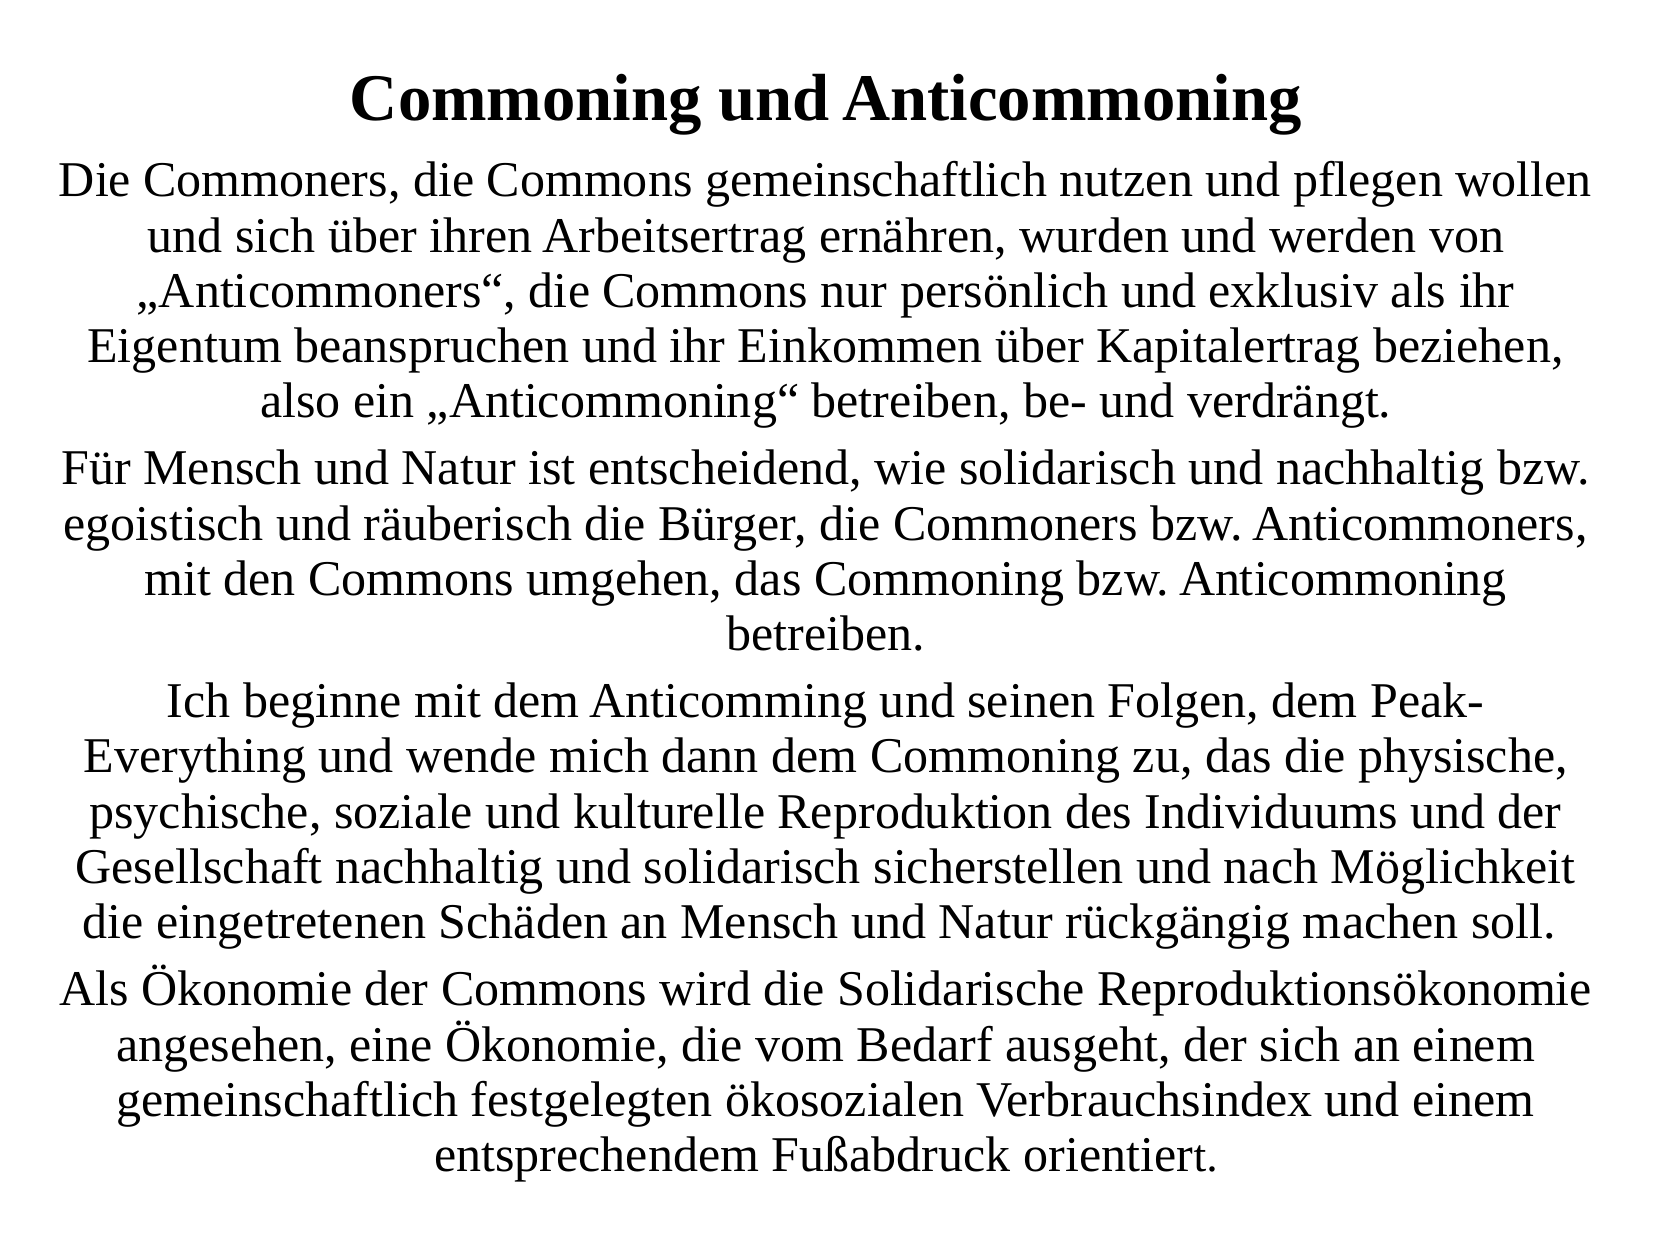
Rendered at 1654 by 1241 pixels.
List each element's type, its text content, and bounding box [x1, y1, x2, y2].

text_box Commoning und Anticommoning Die Commoners, die Commons gemeinschaftlich nutzen und pflegen wollen und sich über ihren Arbeitsertrag ernähren, wurden und werden von „Anticommoners“, die Commons nur persönlich und exklusiv als ihr Eigentum beanspruchen und ihr Einkommen über Kapitalertrag beziehen, also ein „Anticommoning“ betreiben, be- und verdrängt. Für Mensch und Natur ist entscheidend, wie solidarisch und nachhaltig bzw. egoistisch und räuberisch die Bürger, die Commoners bzw. Anticommoners, mit den Commons umgehen, das Commoning bzw. Anticommoning betreiben. Ich beginne mit dem Anticomming und seinen Folgen, dem Peak-Everything und wende mich dann dem Commoning zu, das die physische, psychische, soziale und kulturelle Reproduktion des Individuums und der Gesellschaft nachhaltig und solidarisch sicherstellen und nach Möglichkeit die eingetretenen Schäden an Mensch und Natur rückgängig machen soll. Als Ökonomie der Commons wird die Solidarische Reproduktionsökonomie angesehen, eine Ökonomie, die vom Bedarf ausgeht, der sich an einem gemeinschaftlich festgelegten ökosozialen Verbrauchsindex und einem entsprechendem Fußabdruck orientiert. [44, 53, 1610, 1190]
